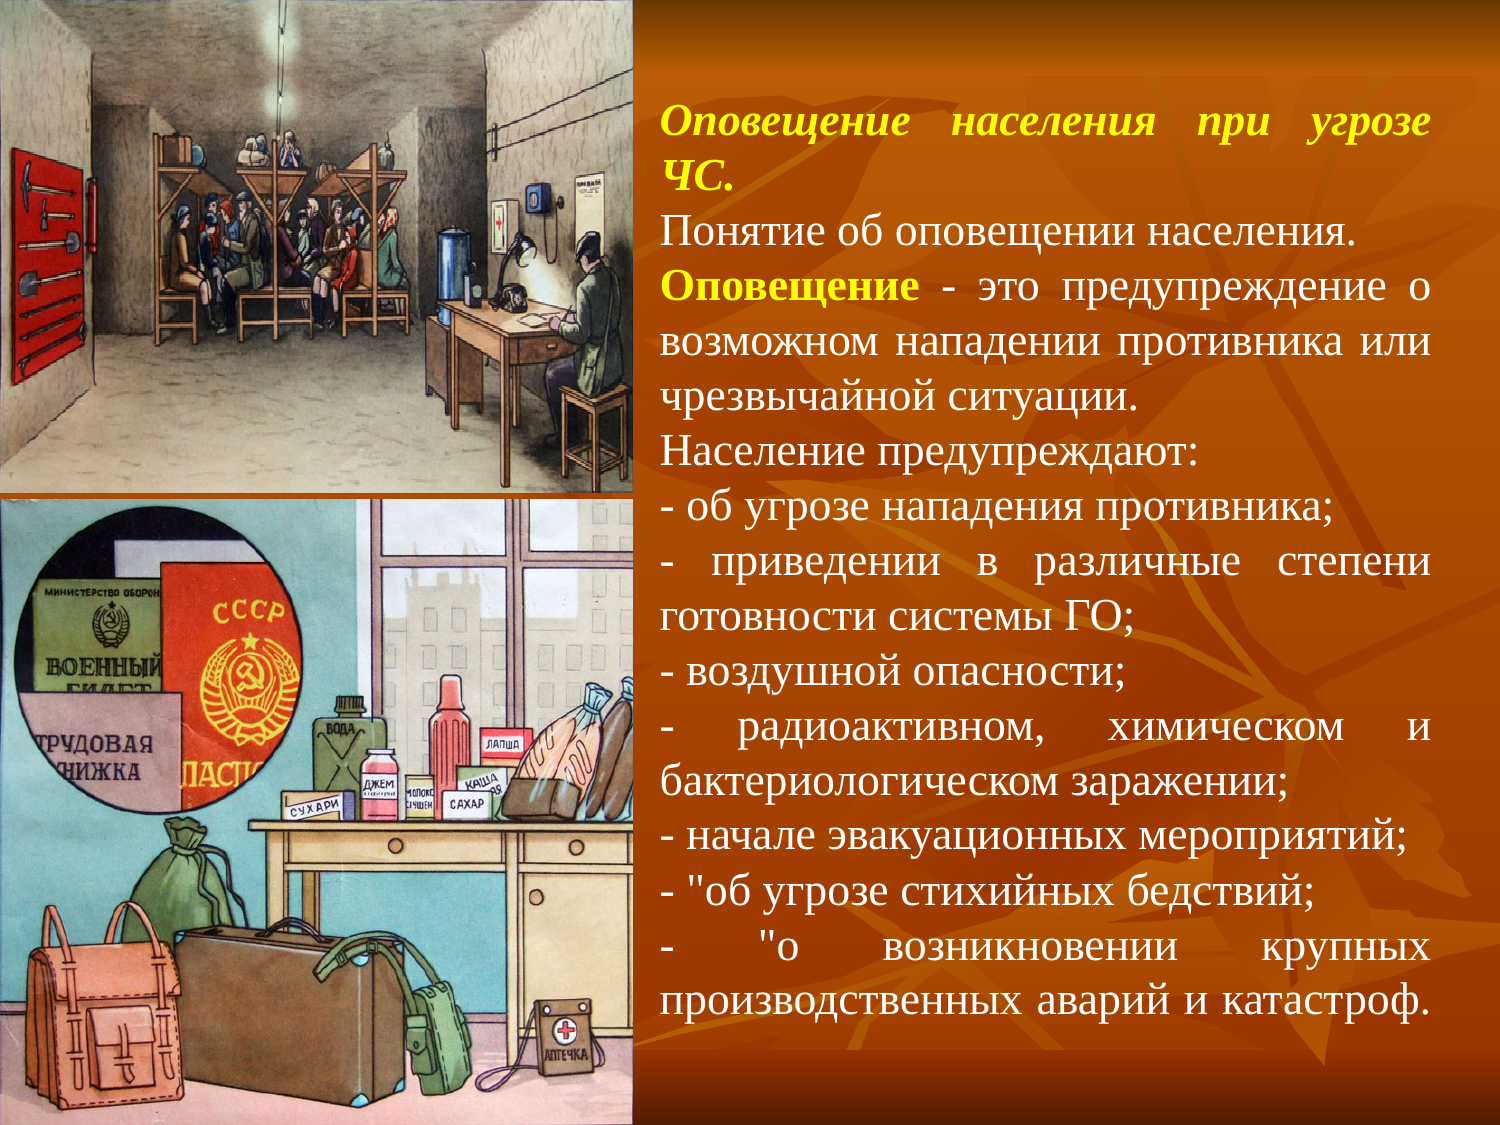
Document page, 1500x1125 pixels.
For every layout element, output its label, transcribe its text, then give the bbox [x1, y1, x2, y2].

picture [0, 0, 633, 493]
text_box Оповещение населения при угрозе ЧС. Понятие об оповещении населения. Оповещение - это предупреждение о возможном нападении противника или чрезвычайной ситуации. Население предупреждают: - об угрозе нападения противника; - приведении в различные степени готовности системы ГО; - воздушной опасности; - радиоактивном, химическом и бактериологическом заражении; - начале эвакуационных мероприятий; - "об угрозе стихийных бедствий; - "о возникновении крупных производственных аварий и катастроф. [644, 82, 1447, 1097]
picture [0, 500, 633, 1125]
